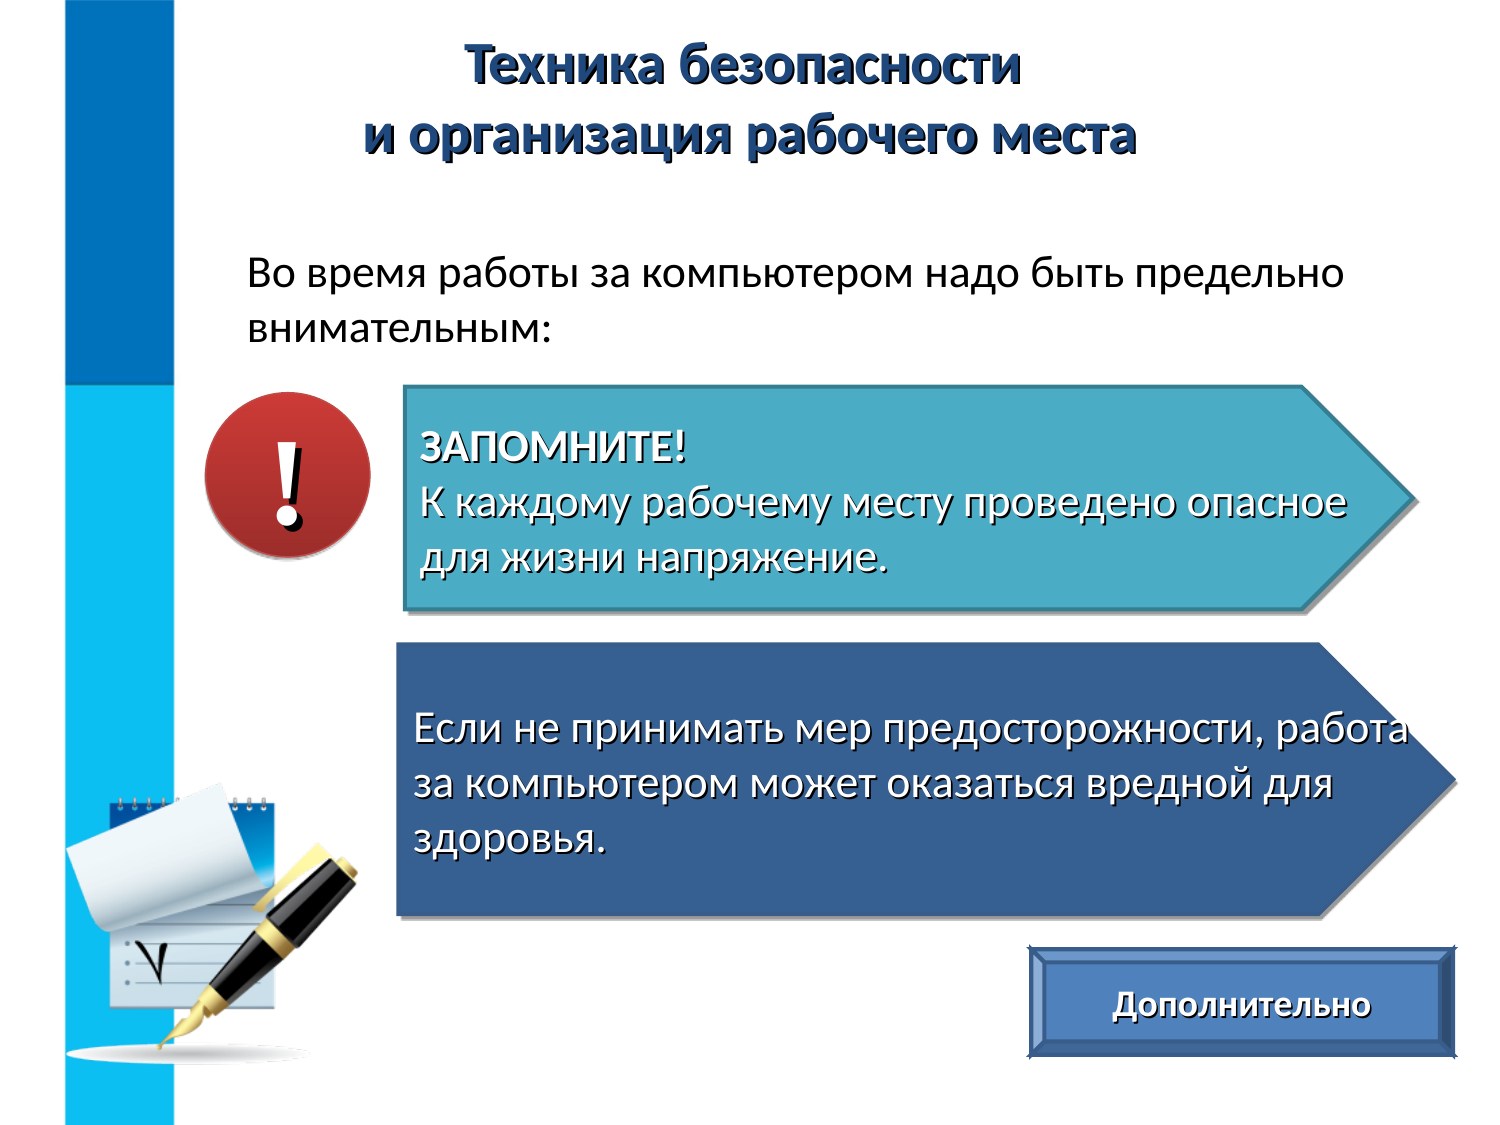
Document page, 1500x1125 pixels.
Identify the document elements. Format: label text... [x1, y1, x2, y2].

text_box Если не принимать мер предосторожности, работа за компьютером может оказаться вредной для здоровья. [398, 644, 1454, 915]
text_box ЗАПОМНИТЕ! К каждому рабочему месту проведено опасное для жизни напряжение. [404, 386, 1413, 610]
list Во время работы за компьютером надо быть предельно внимательным: [175, 234, 1425, 441]
title Техника безопасности и организация рабочего места [75, 0, 1426, 188]
text_box Дополнительно [1045, 963, 1439, 1041]
picture [0, 0, 1500, 1125]
text_box ! [205, 392, 370, 557]
